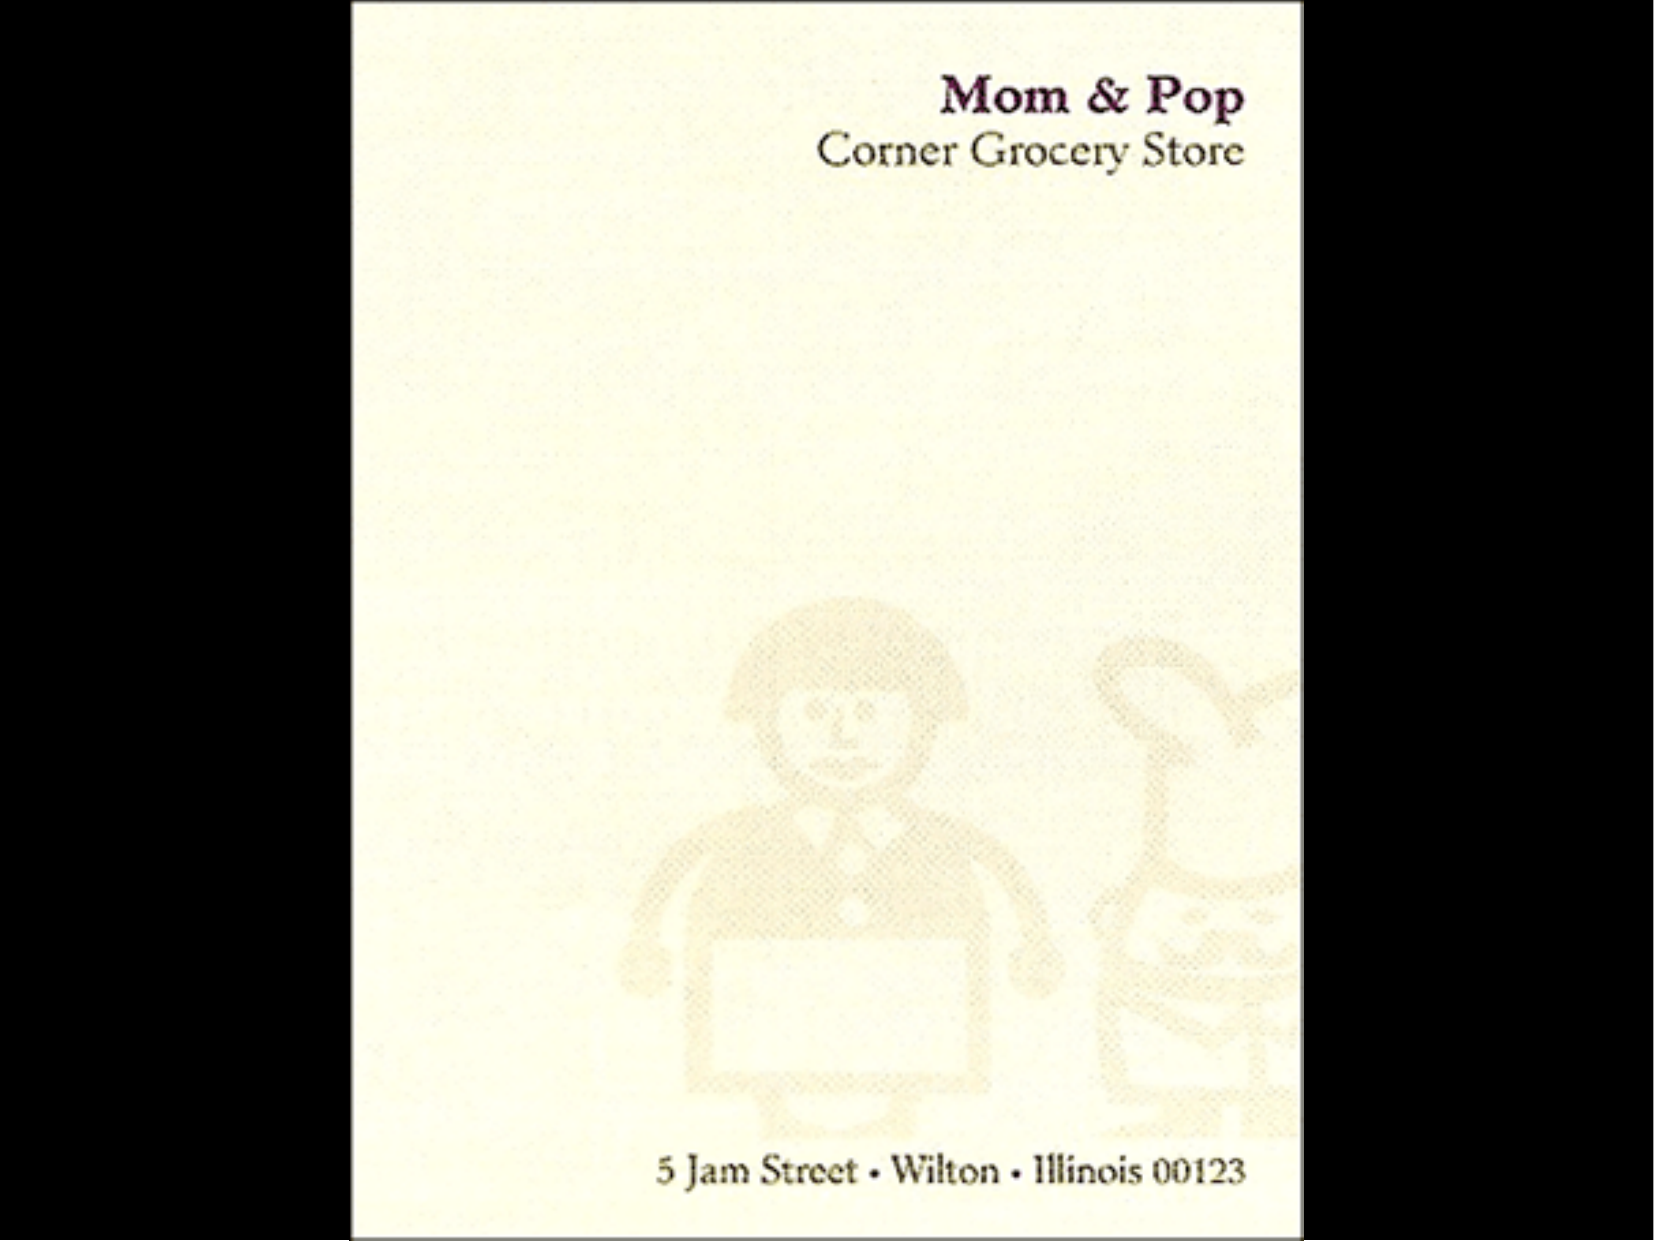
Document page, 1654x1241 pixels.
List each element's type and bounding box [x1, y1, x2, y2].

picture [349, 0, 1304, 1241]
